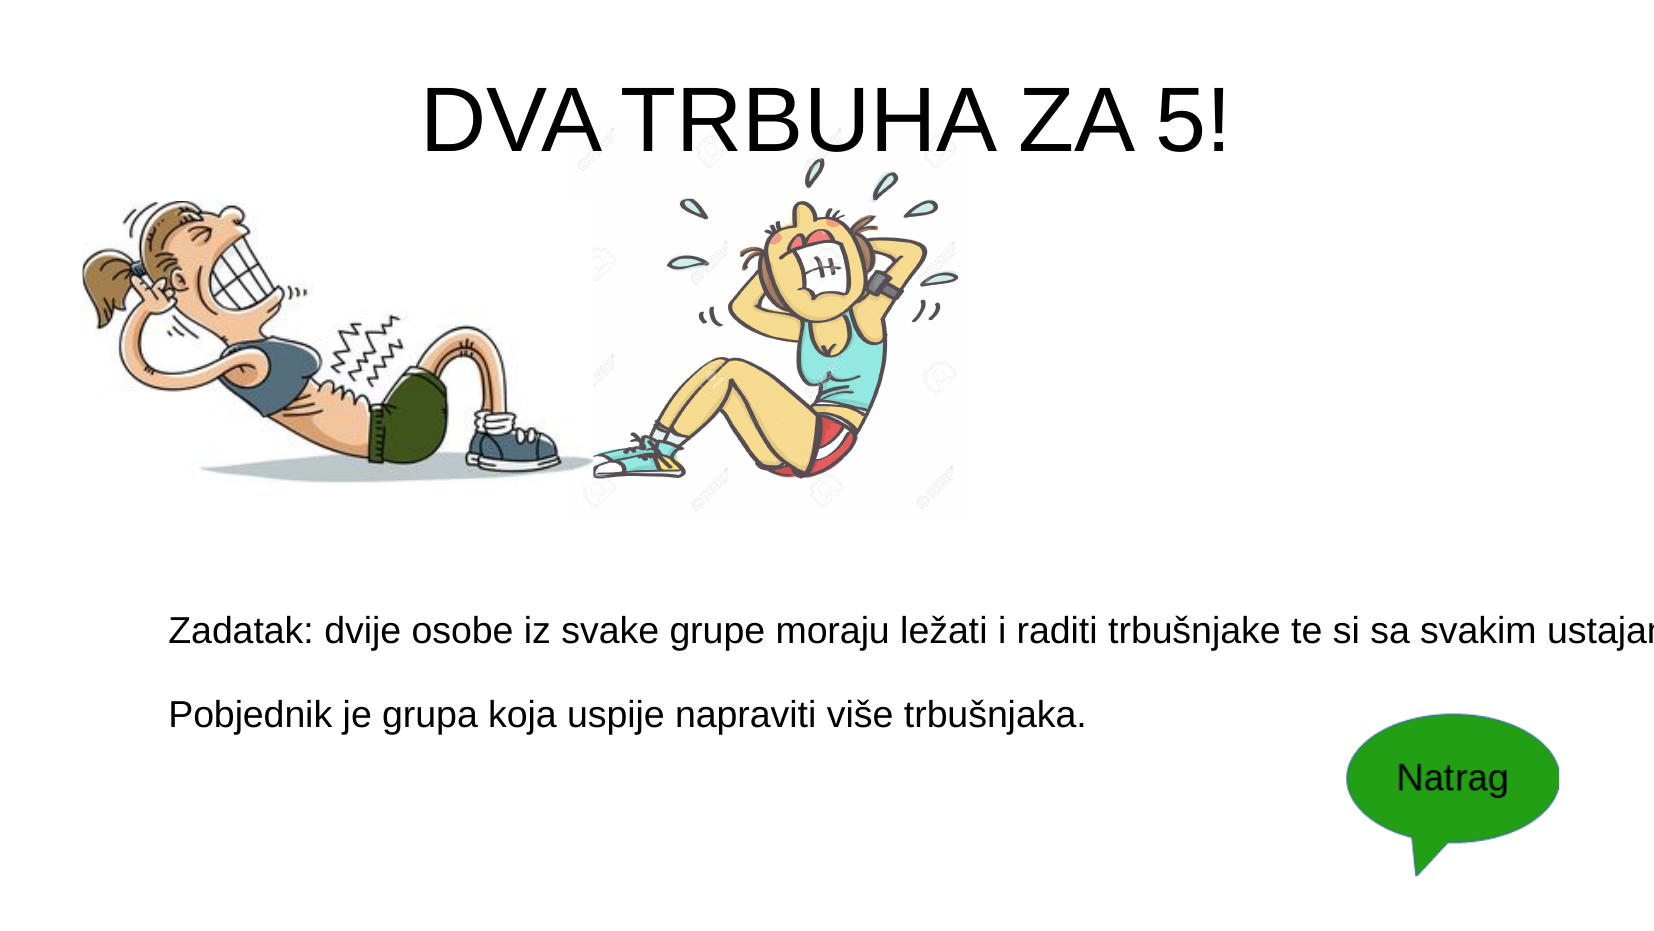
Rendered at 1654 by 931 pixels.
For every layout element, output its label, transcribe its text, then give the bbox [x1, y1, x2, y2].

text_box Zadatak: dvije osobe iz svake grupe moraju ležati i raditi trbušnjake te si sa svakim ustajanjem dati 5 s obje ruke. Pobjednik je grupa koja uspije napraviti više trbušnjaka. [153, 602, 1386, 886]
picture [82, 193, 968, 519]
title DVA TRBUHA ZA 5! [82, 37, 1571, 193]
picture [1325, 696, 1583, 880]
